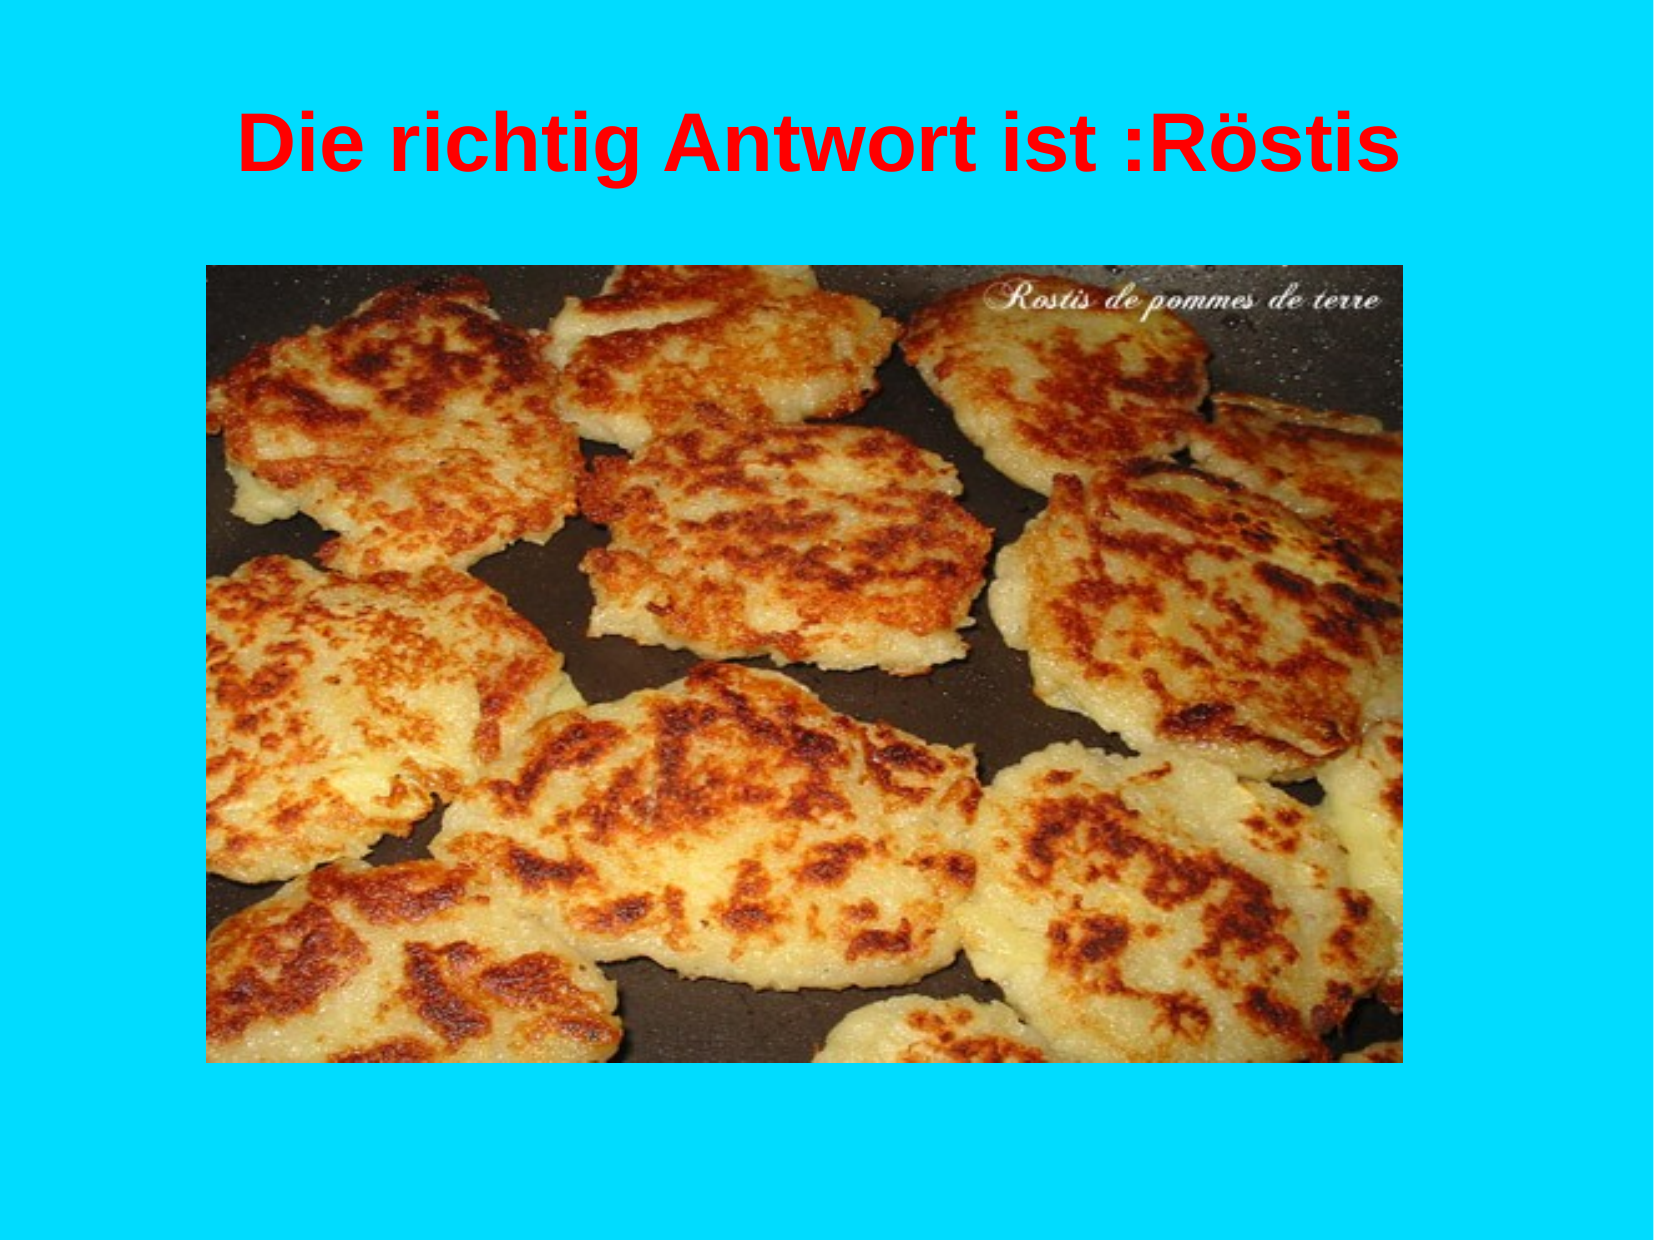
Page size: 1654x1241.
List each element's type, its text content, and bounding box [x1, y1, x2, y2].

text_box Die richtig Antwort ist :Röstis [221, 88, 1433, 197]
picture [206, 265, 1403, 1063]
